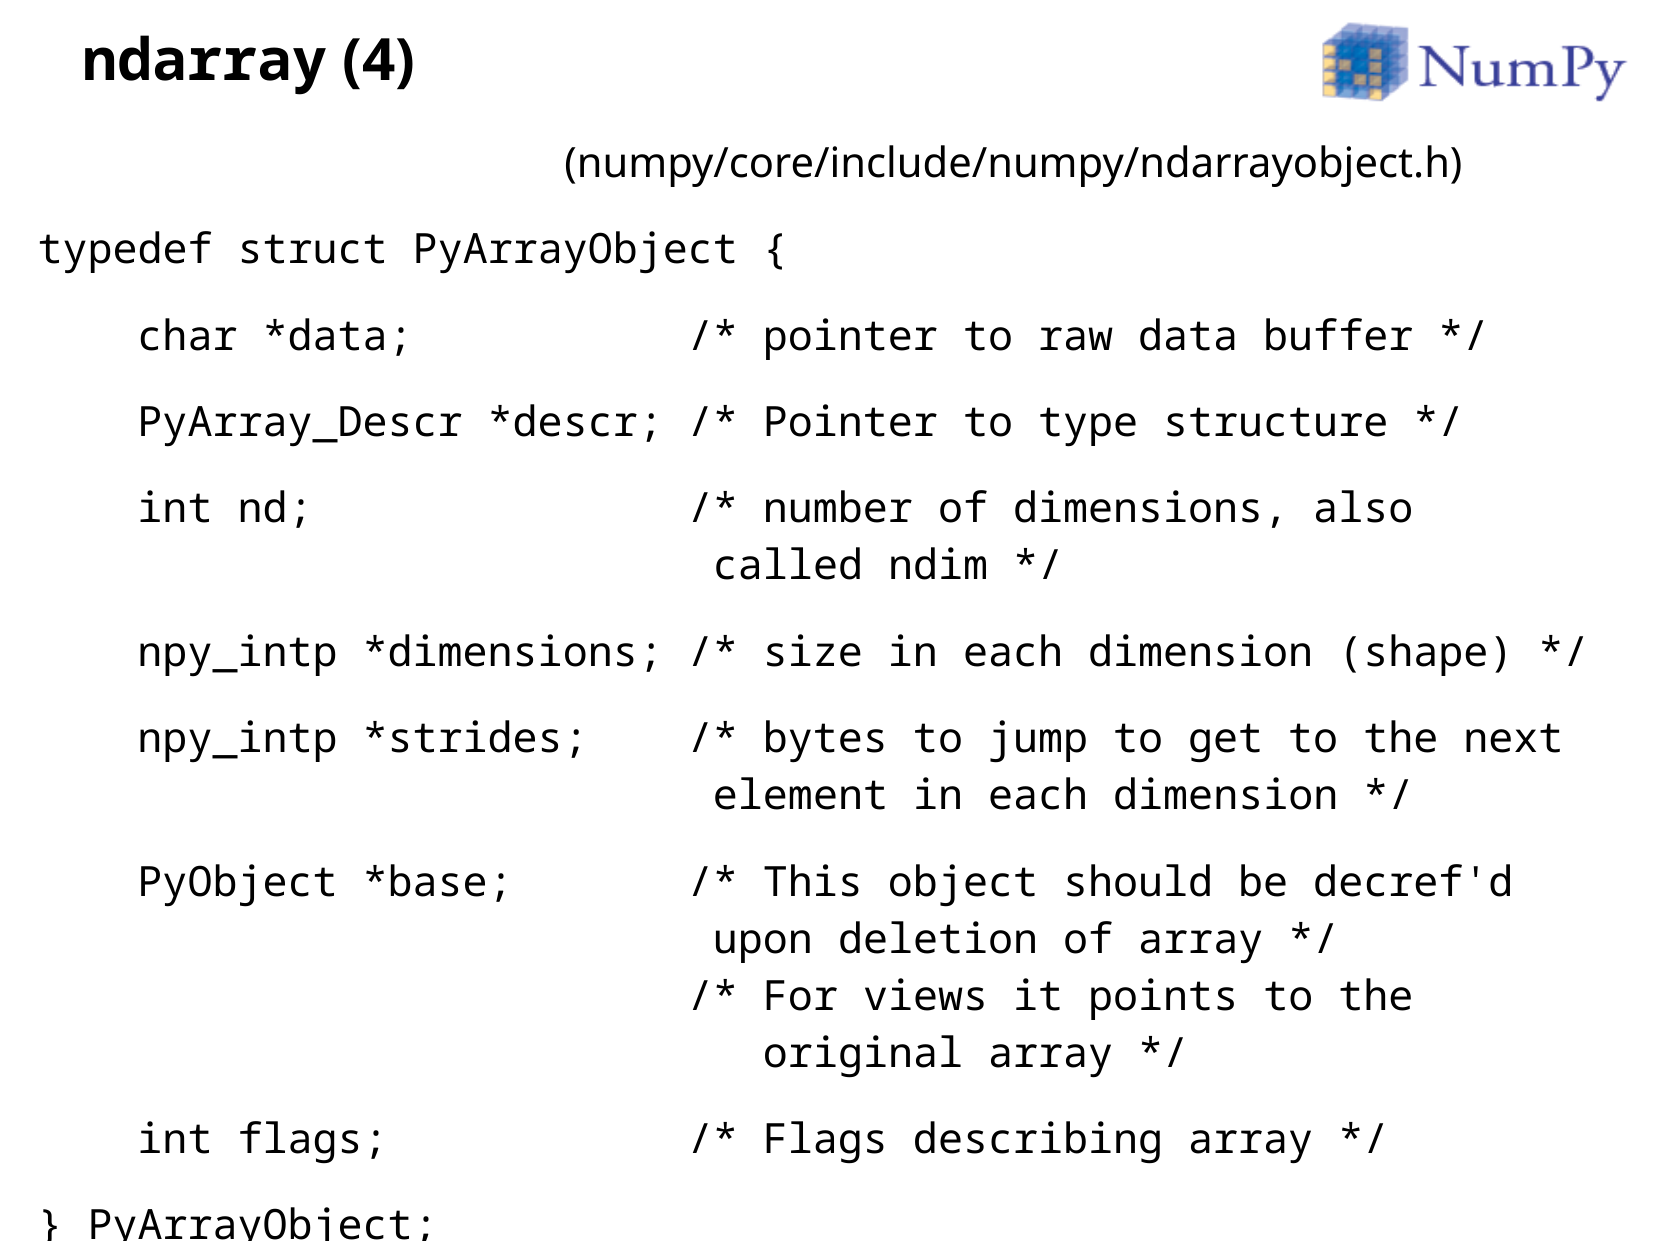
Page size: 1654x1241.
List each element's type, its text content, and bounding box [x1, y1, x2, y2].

title ndarray (4) [82, 3, 1571, 113]
list (numpy/core/include/numpy/ndarrayobject.h) typedef struct PyArrayObject { char *data; /* pointer to raw data buffer */ PyArray_Descr *descr; /* Pointer to type structure */ int nd; /* number of dimensions, also called ndim */ npy_intp *dimensions; /* size in each dimension (shape) */ npy_intp *strides; /* bytes to jump to get to the next element in each dimension */ PyObject *base; /* This object should be decref'd upon deletion of array */ /* For views it points to the original array */ int flags; /* Flags describing array */ } PyArrayObject; [37, 132, 1654, 1201]
picture [1302, 13, 1635, 113]
